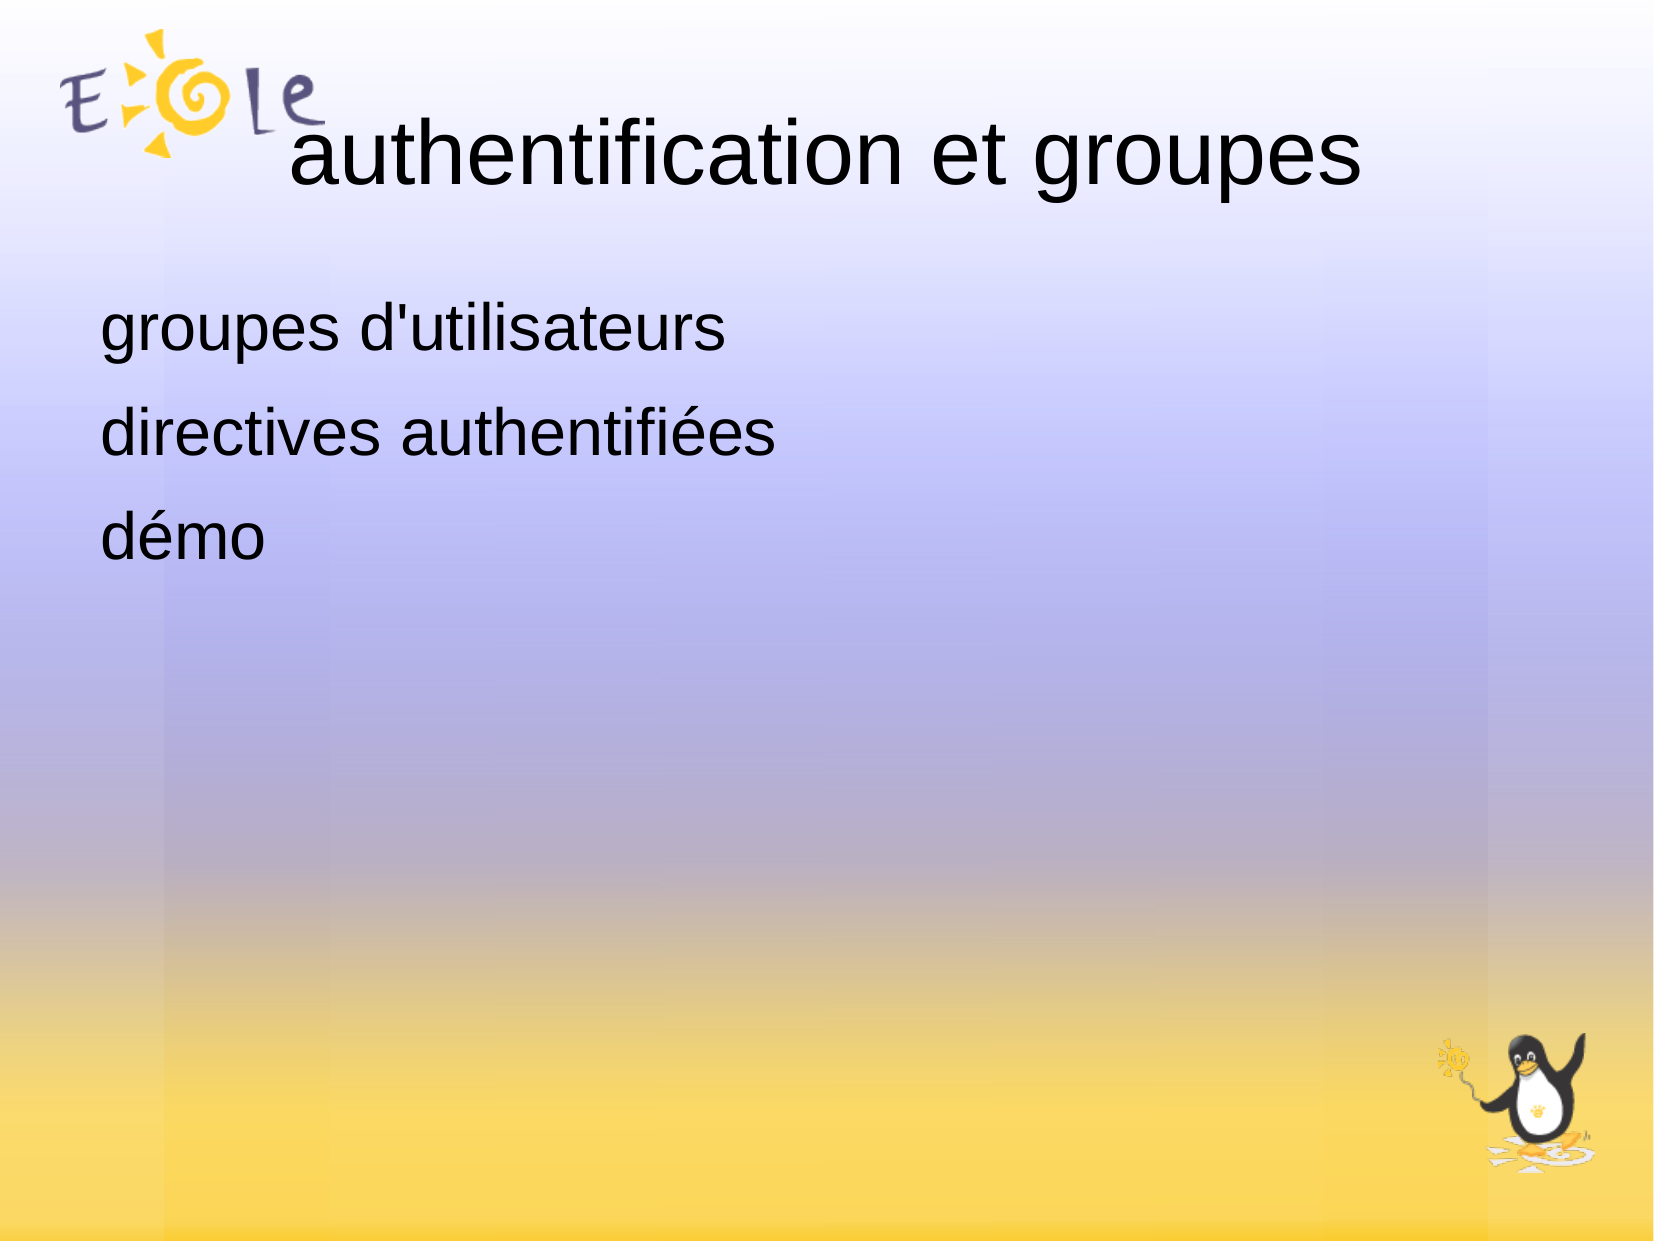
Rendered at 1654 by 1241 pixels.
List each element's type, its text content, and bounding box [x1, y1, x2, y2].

picture [0, 0, 1654, 1241]
list groupes d'utilisateurs directives authentifiées démo [82, 290, 1571, 1094]
title authentification et groupes [82, 56, 1571, 250]
